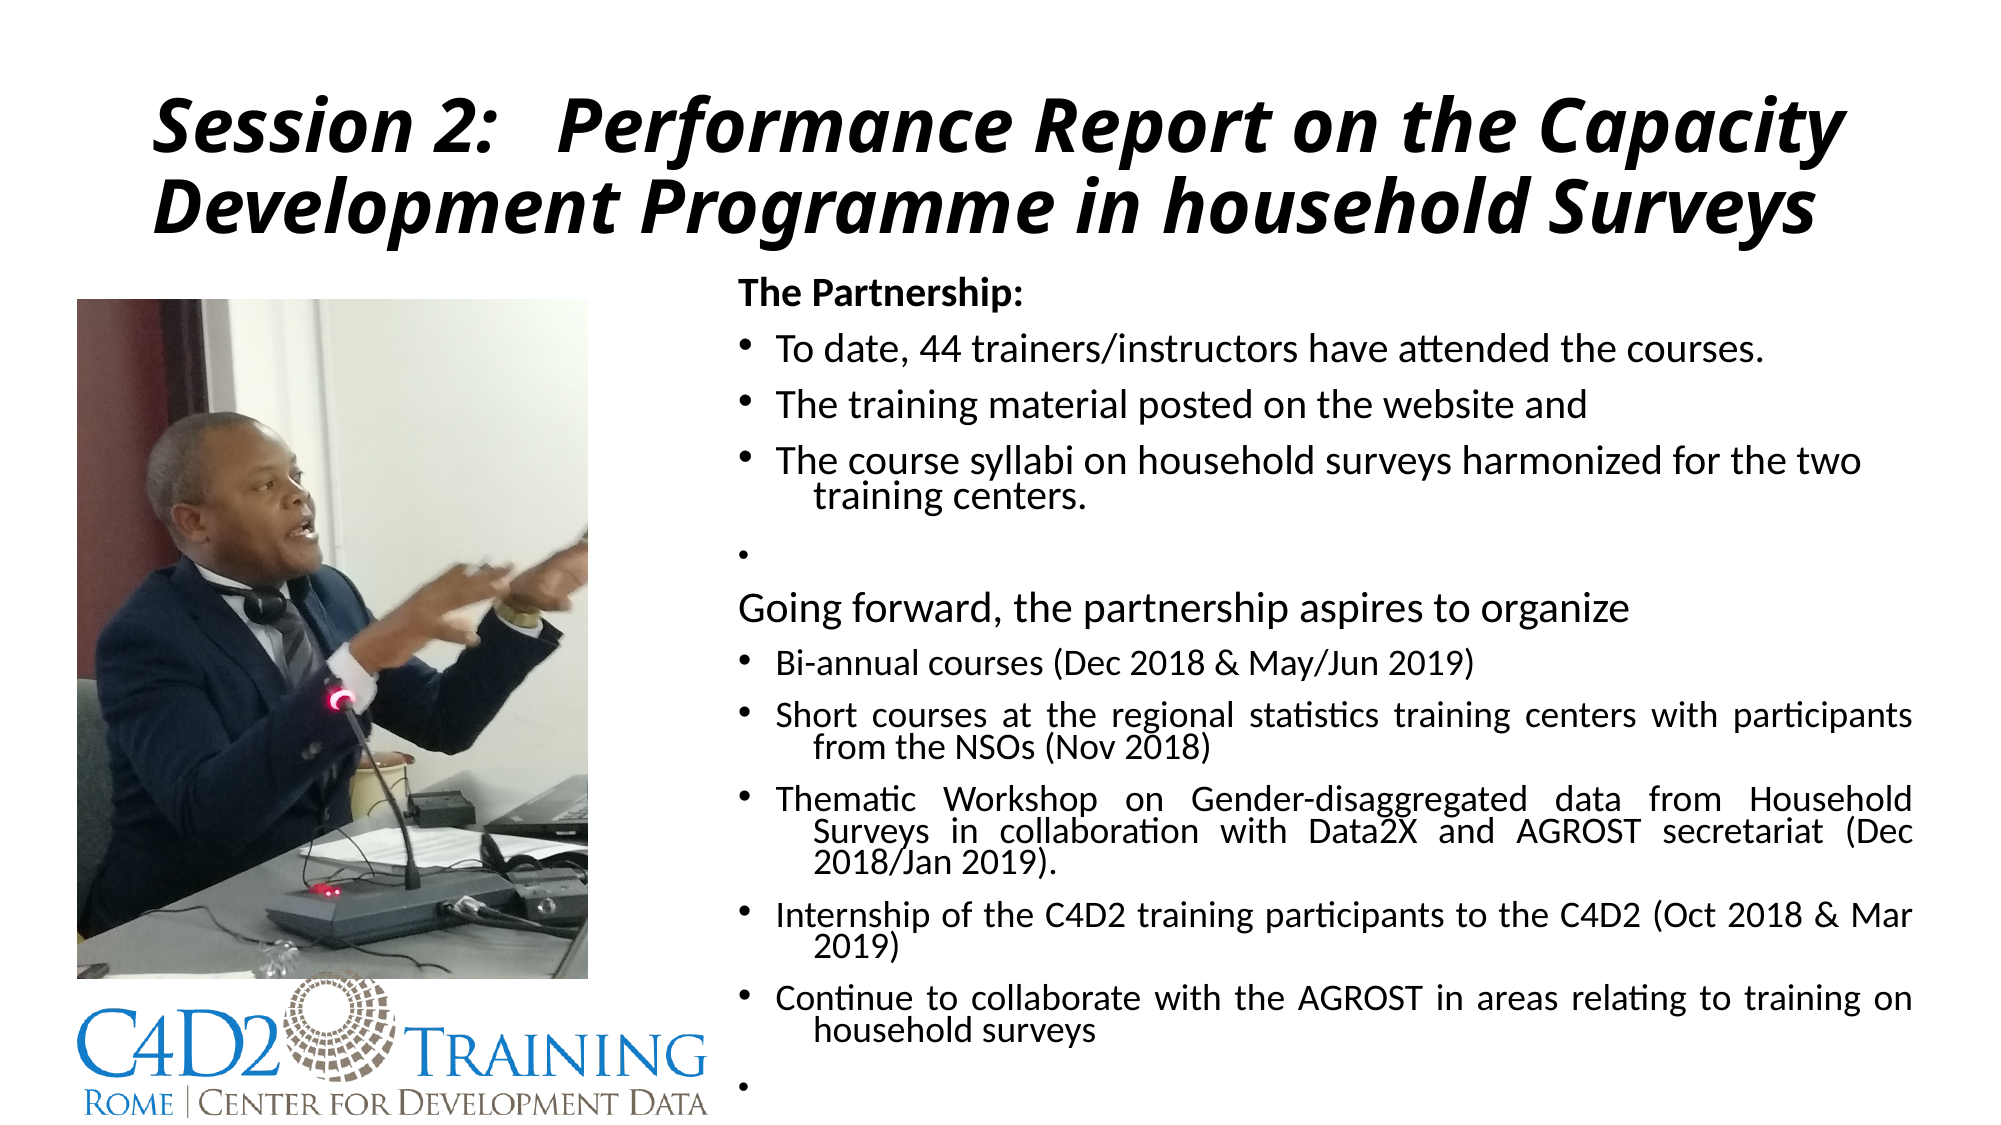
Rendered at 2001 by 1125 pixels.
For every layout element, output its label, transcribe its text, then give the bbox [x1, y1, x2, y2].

picture [77, 299, 724, 1118]
title Session 2: Performance Report on the Capacity Development Programme in household Surveys [137, 59, 1863, 278]
list The Partnership: To date, 44 trainers/instructors have attended the courses. The training material posted on the website and The course syllabi on household surveys harmonized for the two training centers. Going forward, the partnership aspires to organize Bi-annual courses (Dec 2018 & May/Jun 2019) Short courses at the regional statistics training centers with participants from the NSOs (Nov 2018) Thematic Workshop on Gender-disaggregated data from Household Surveys in collaboration with Data2X and AGROST secretariat (Dec 2018/Jan 2019). Internship of the C4D2 training participants to the C4D2 (Oct 2018 & Mar 2019) Continue to collaborate with the AGROST in areas relating to training on household surveys [723, 271, 1930, 1067]
